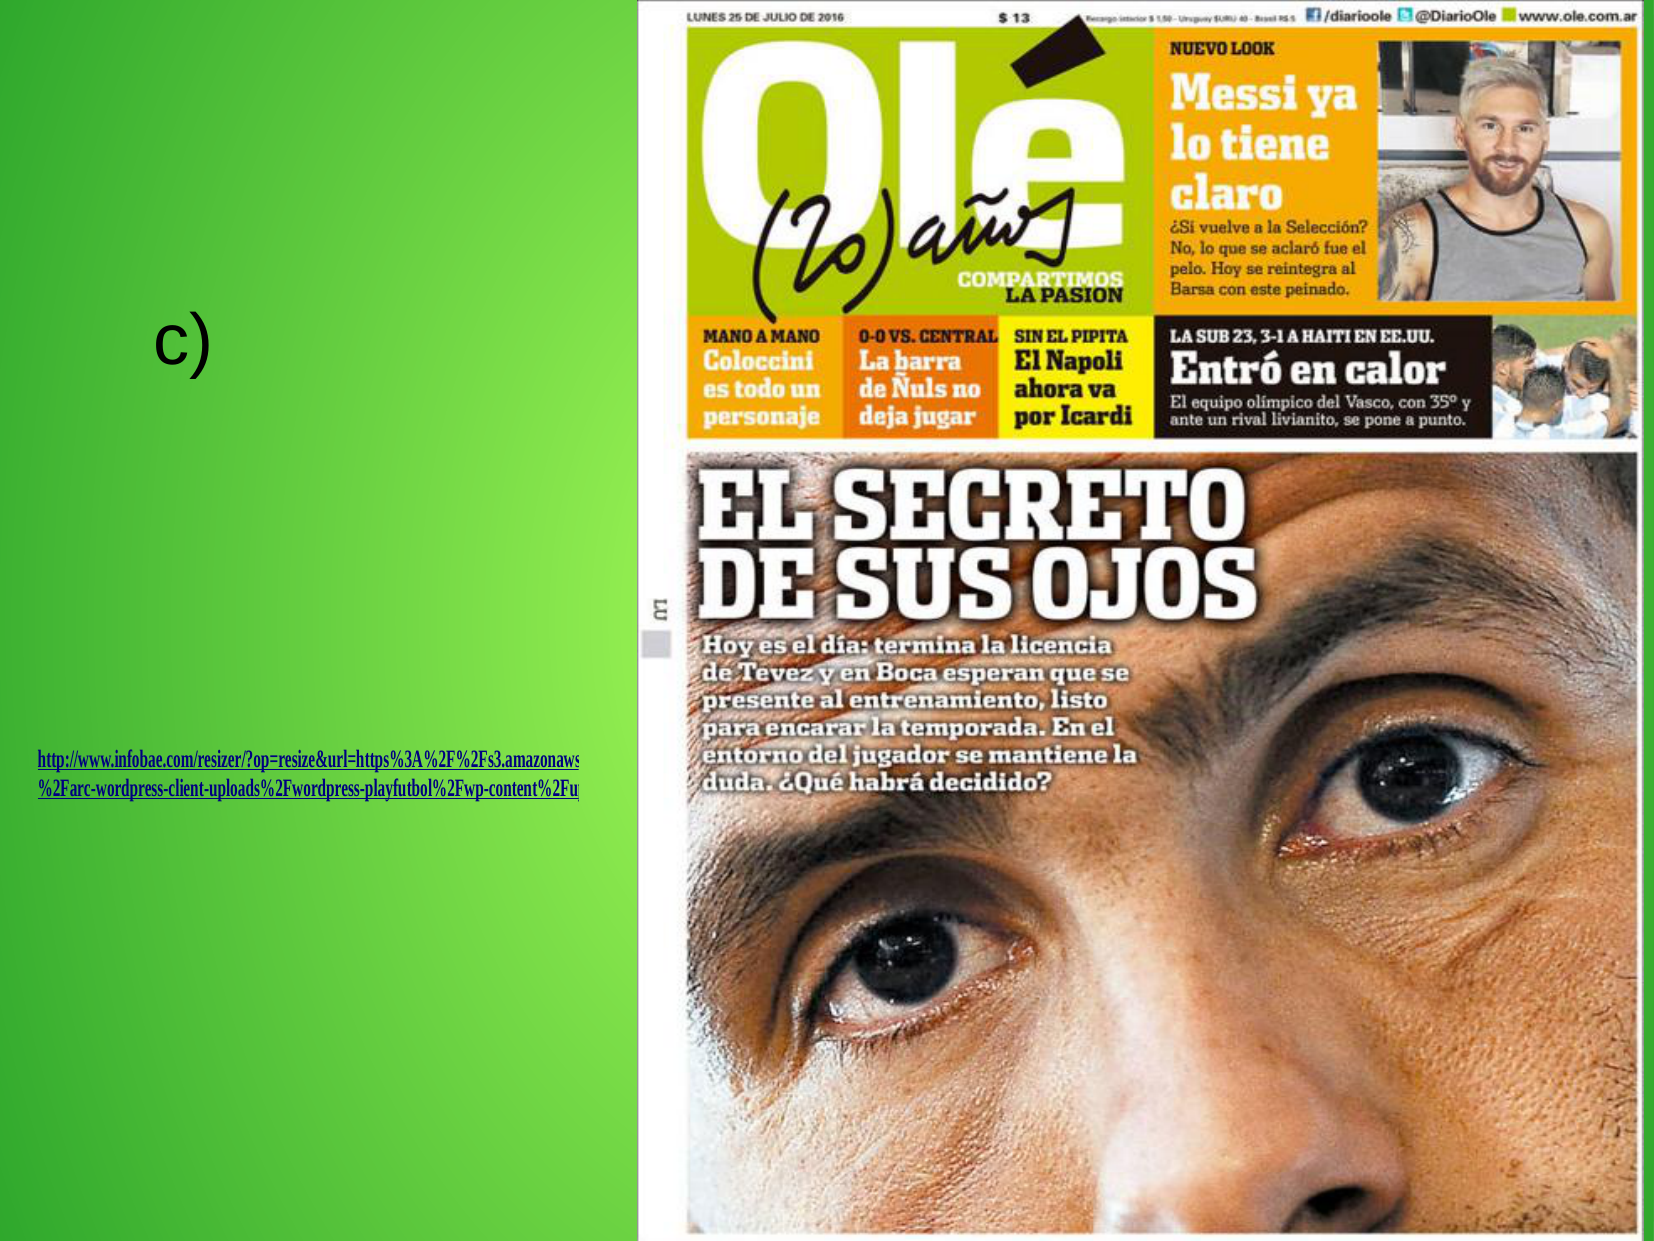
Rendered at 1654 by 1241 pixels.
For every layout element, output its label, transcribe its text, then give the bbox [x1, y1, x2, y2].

picture [637, 0, 1644, 1241]
chart [0, 625, 579, 803]
list c) [82, 299, 637, 1019]
